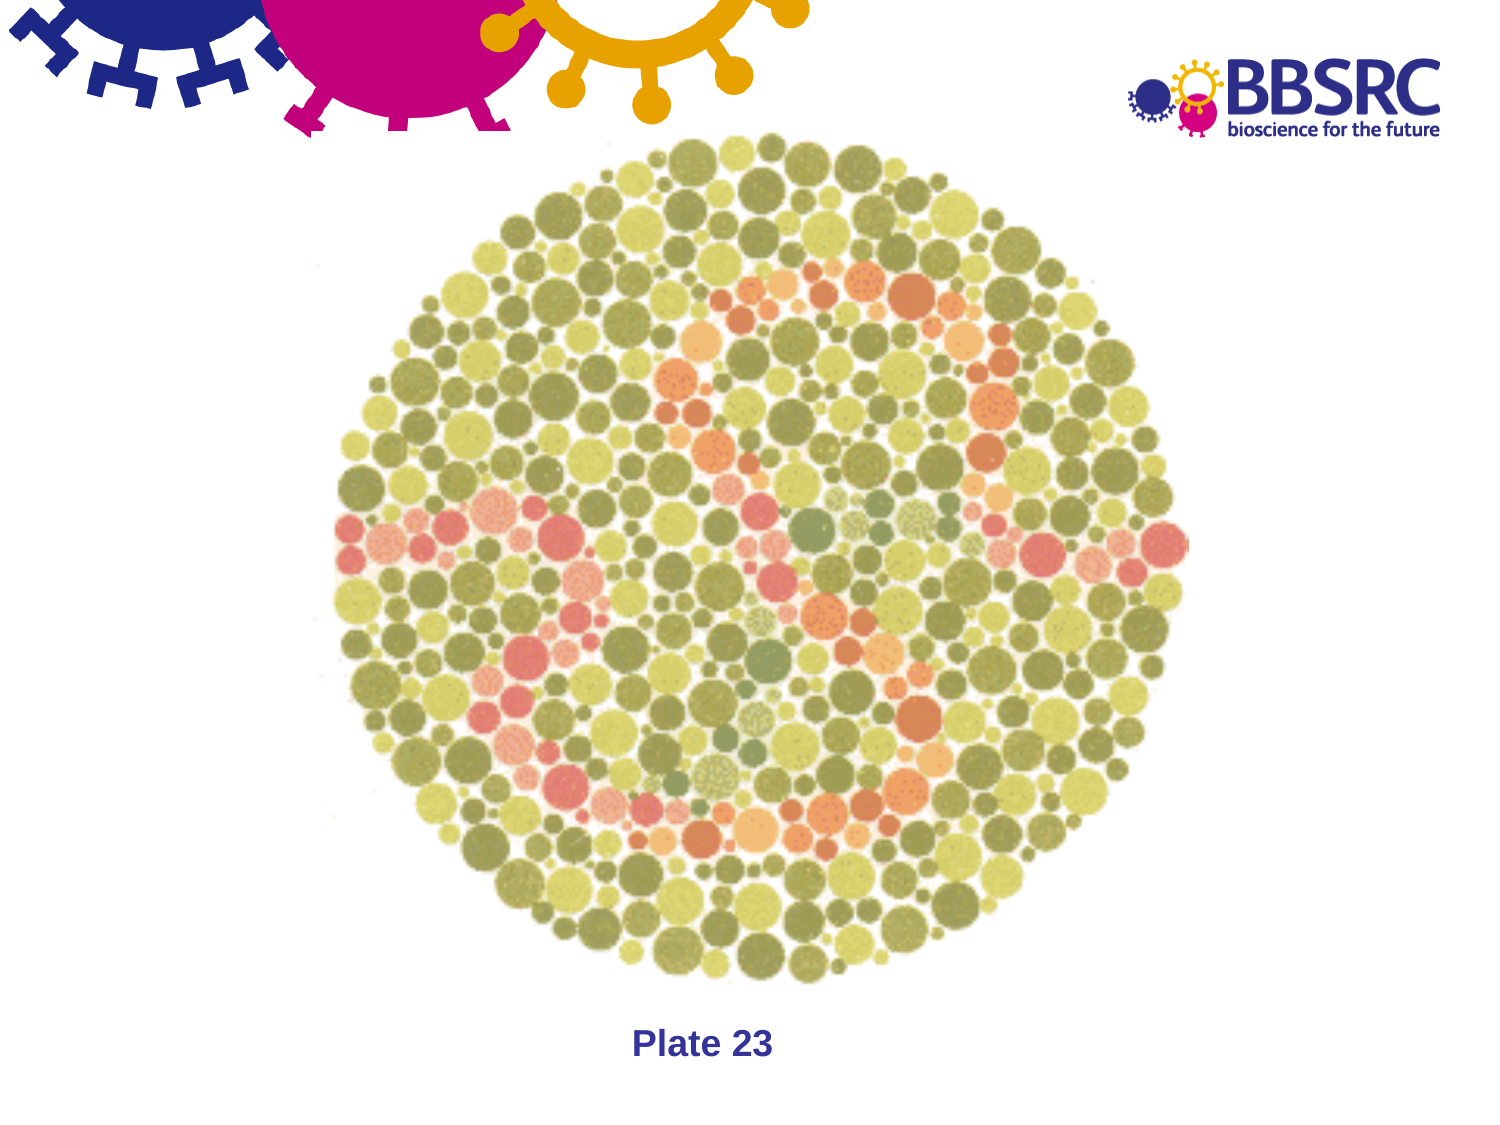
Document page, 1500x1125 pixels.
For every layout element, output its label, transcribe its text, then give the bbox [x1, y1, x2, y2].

picture [311, 131, 1189, 994]
text_box Plate 23 [383, 1011, 1022, 1072]
